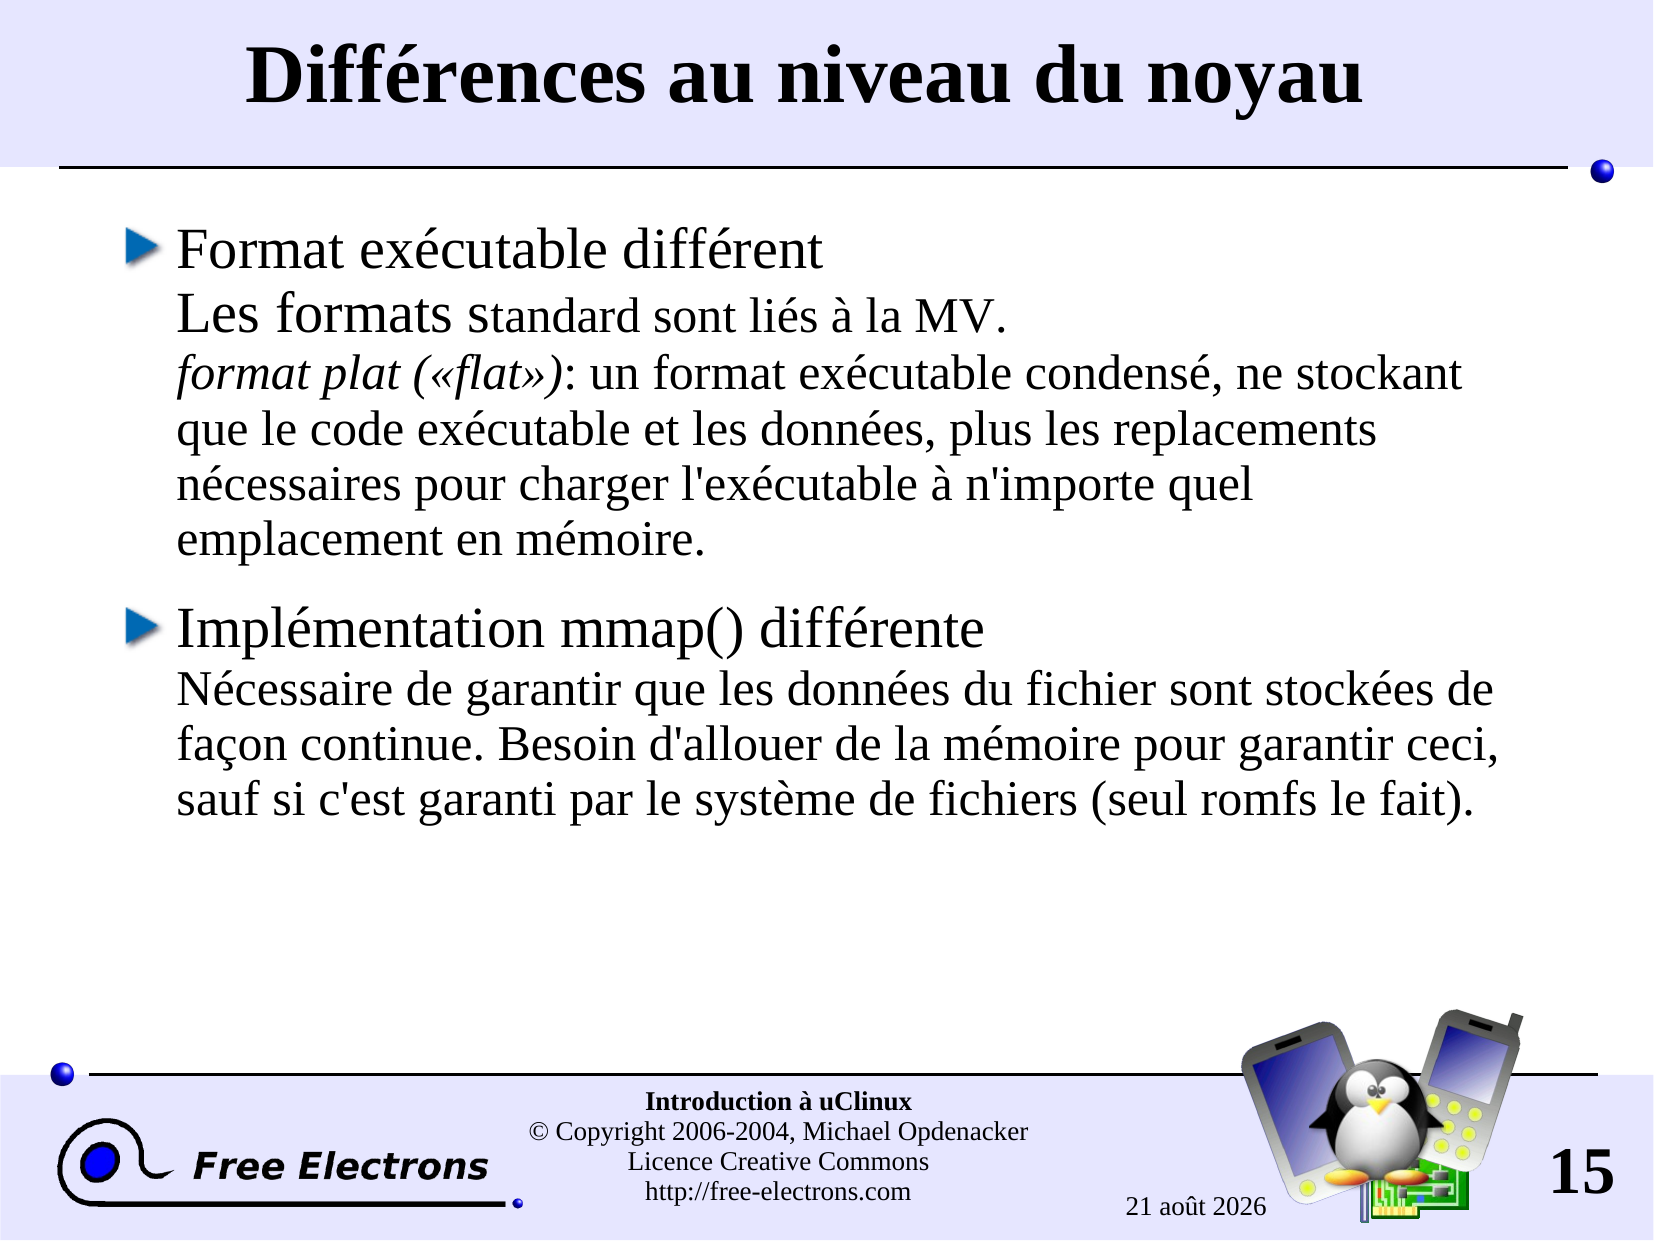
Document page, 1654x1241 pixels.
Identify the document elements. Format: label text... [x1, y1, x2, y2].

title Différences au niveau du noyau [60, 20, 1551, 130]
list Format exécutable différent Les formats standard sont liés à la MV. format plat («flat»): un format exécutable condensé, ne stockant que le code exécutable et les données, plus les replacements nécessaires pour charger l'exécutable à n'importe quel emplacement en mémoire. Implémentation mmap() différente Nécessaire de garantir que les données du fichier sont stockées de façon continue. Besoin d'allouer de la mémoire pour garantir ceci, sauf si c'est garanti par le système de fichiers (seul romfs le fait). [105, 216, 1518, 1066]
picture [1231, 1007, 1538, 1241]
picture [50, 1107, 527, 1216]
